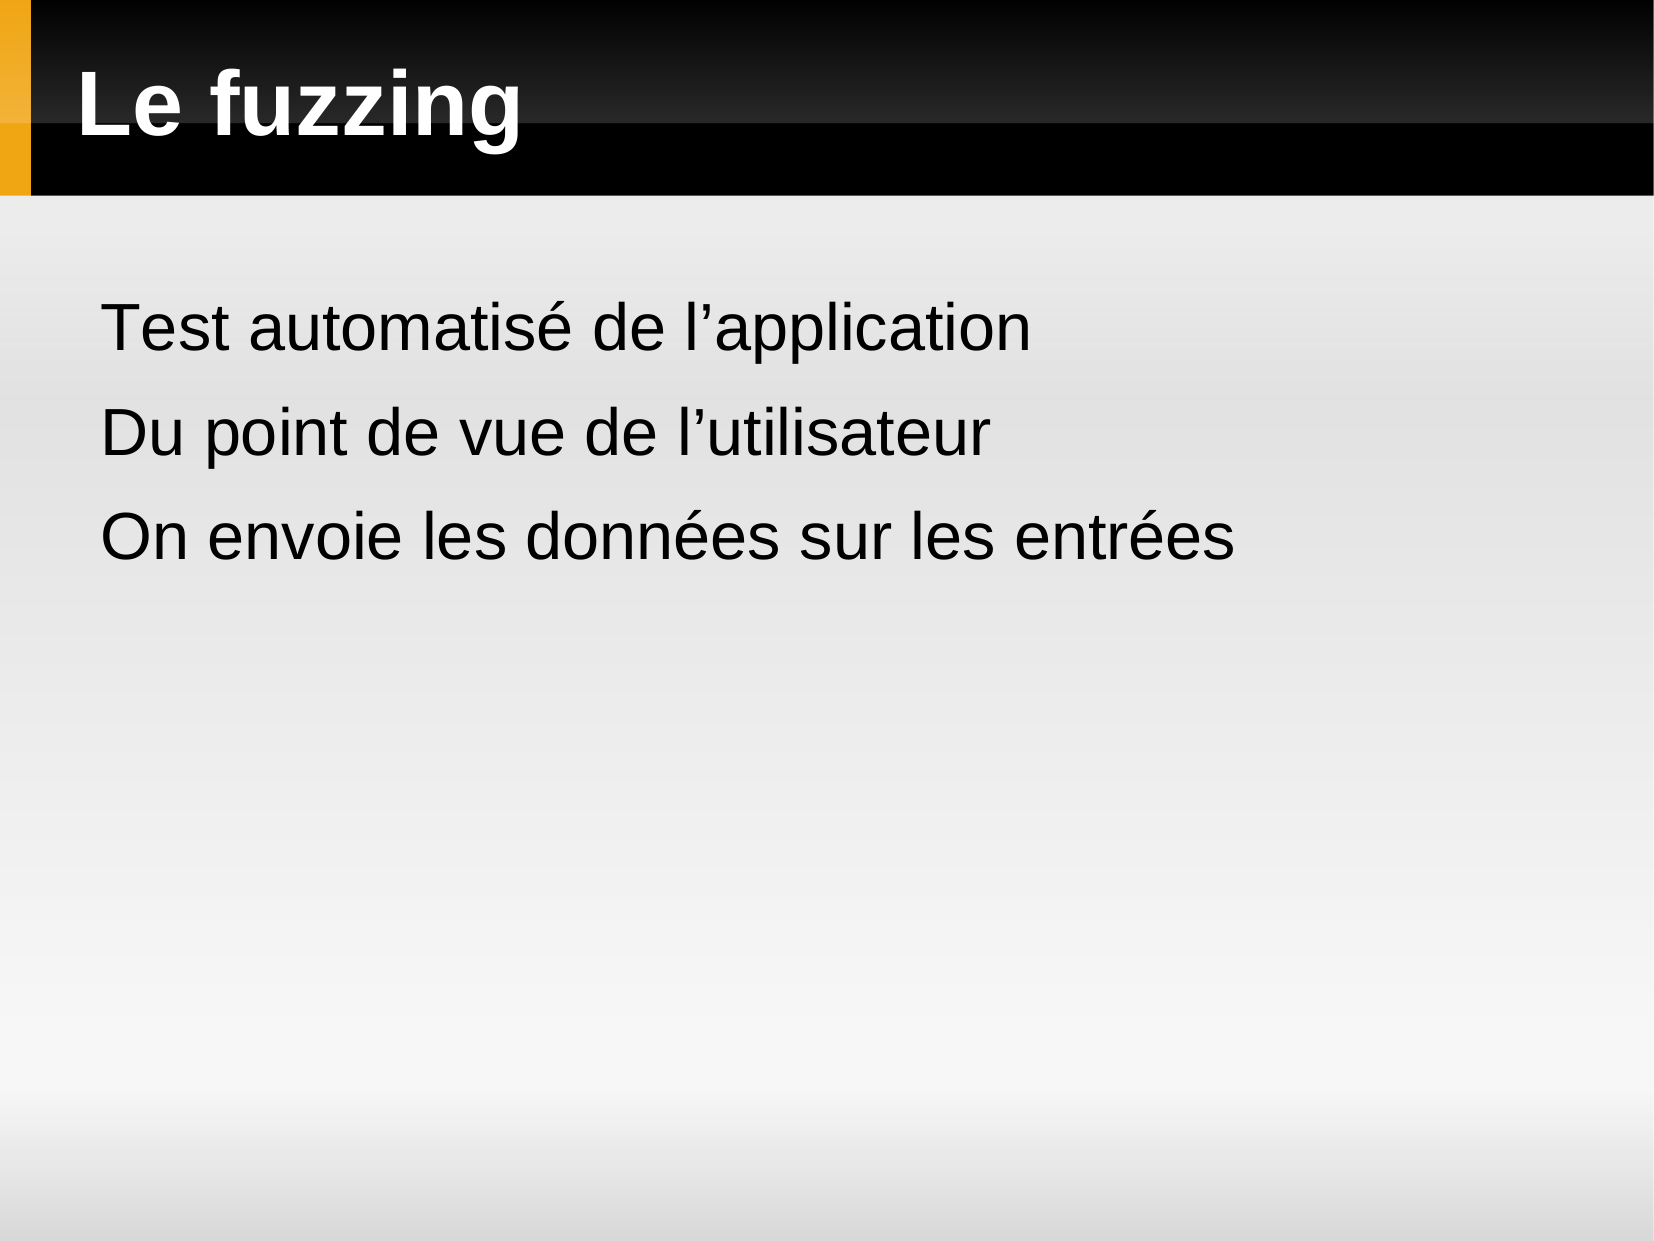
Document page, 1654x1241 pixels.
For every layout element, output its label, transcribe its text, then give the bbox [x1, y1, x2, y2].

title Le fuzzing [76, 7, 1565, 200]
picture [0, 0, 1654, 1241]
list Test automatisé de l’application Du point de vue de l’utilisateur On envoie les données sur les entrées [82, 290, 1571, 1094]
